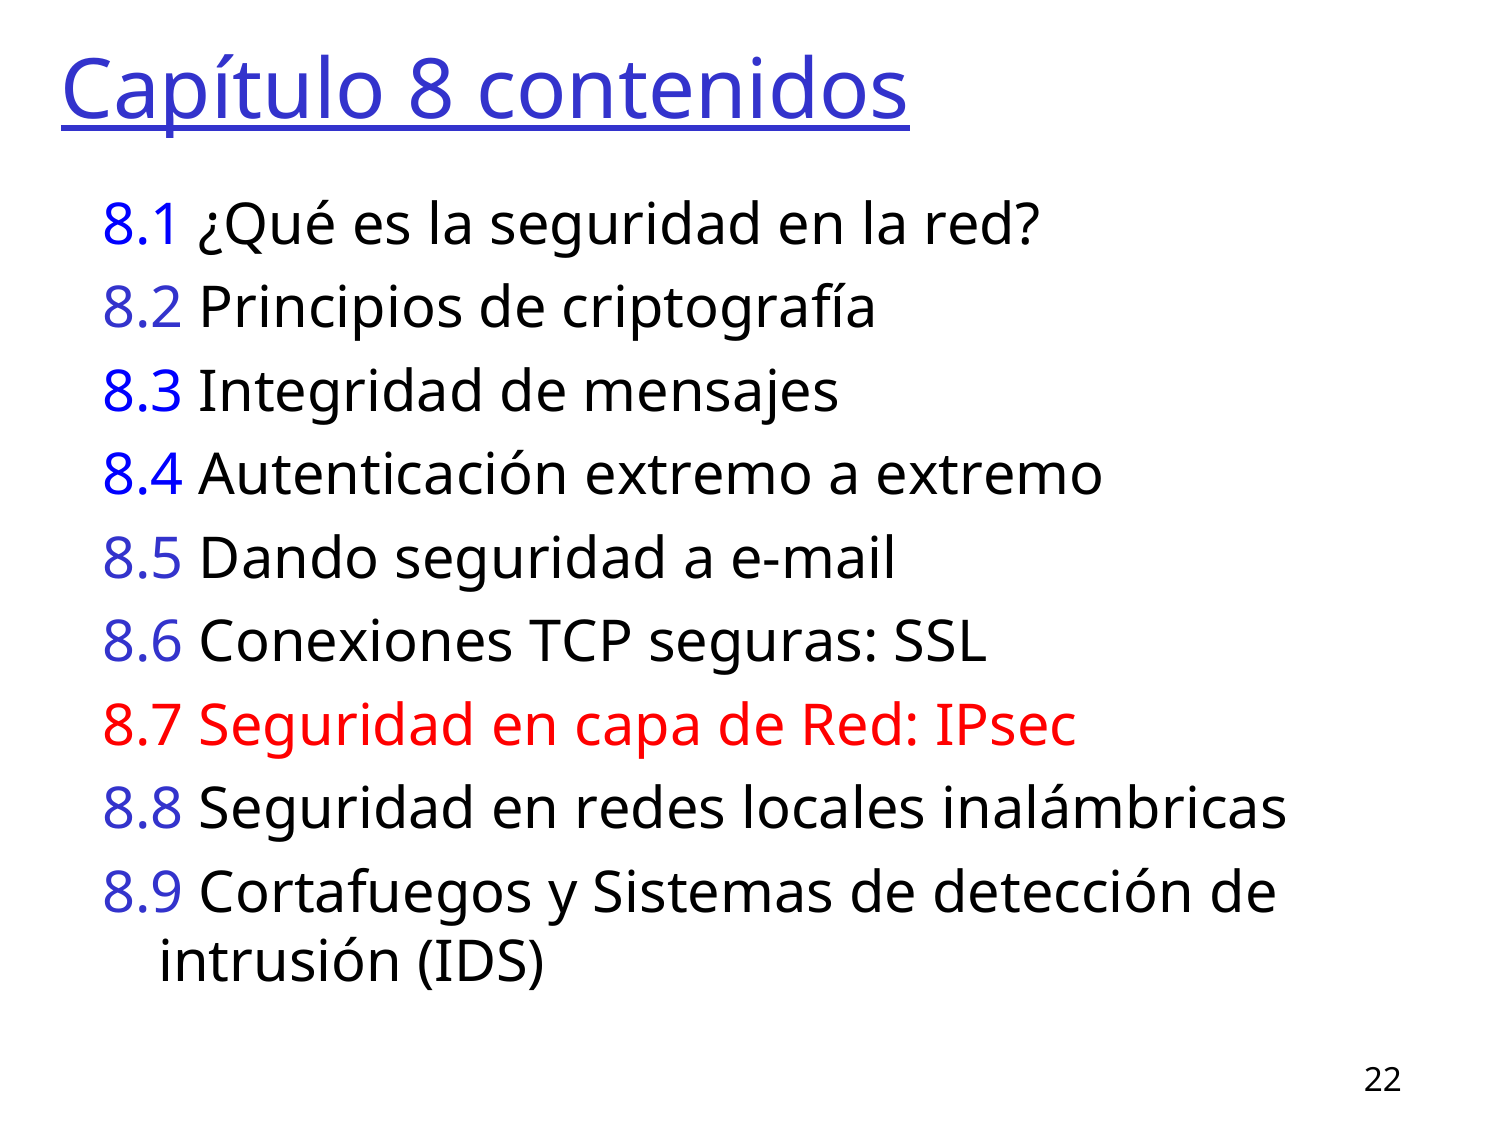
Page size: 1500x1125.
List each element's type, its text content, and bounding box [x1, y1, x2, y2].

title Capítulo 8 contenidos [45, 11, 1480, 160]
list 8.1 ¿Qué es la seguridad en la red? 8.2 Principios de criptografía 8.3 Integridad de mensajes 8.4 Autenticación extremo a extremo 8.5 Dando seguridad a e-mail 8.6 Conexiones TCP seguras: SSL 8.7 Seguridad en capa de Red: IPsec 8.8 Seguridad en redes locales inalámbricas 8.9 Cortafuegos y Sistemas de detección de intrusión (IDS) [87, 179, 1363, 1006]
